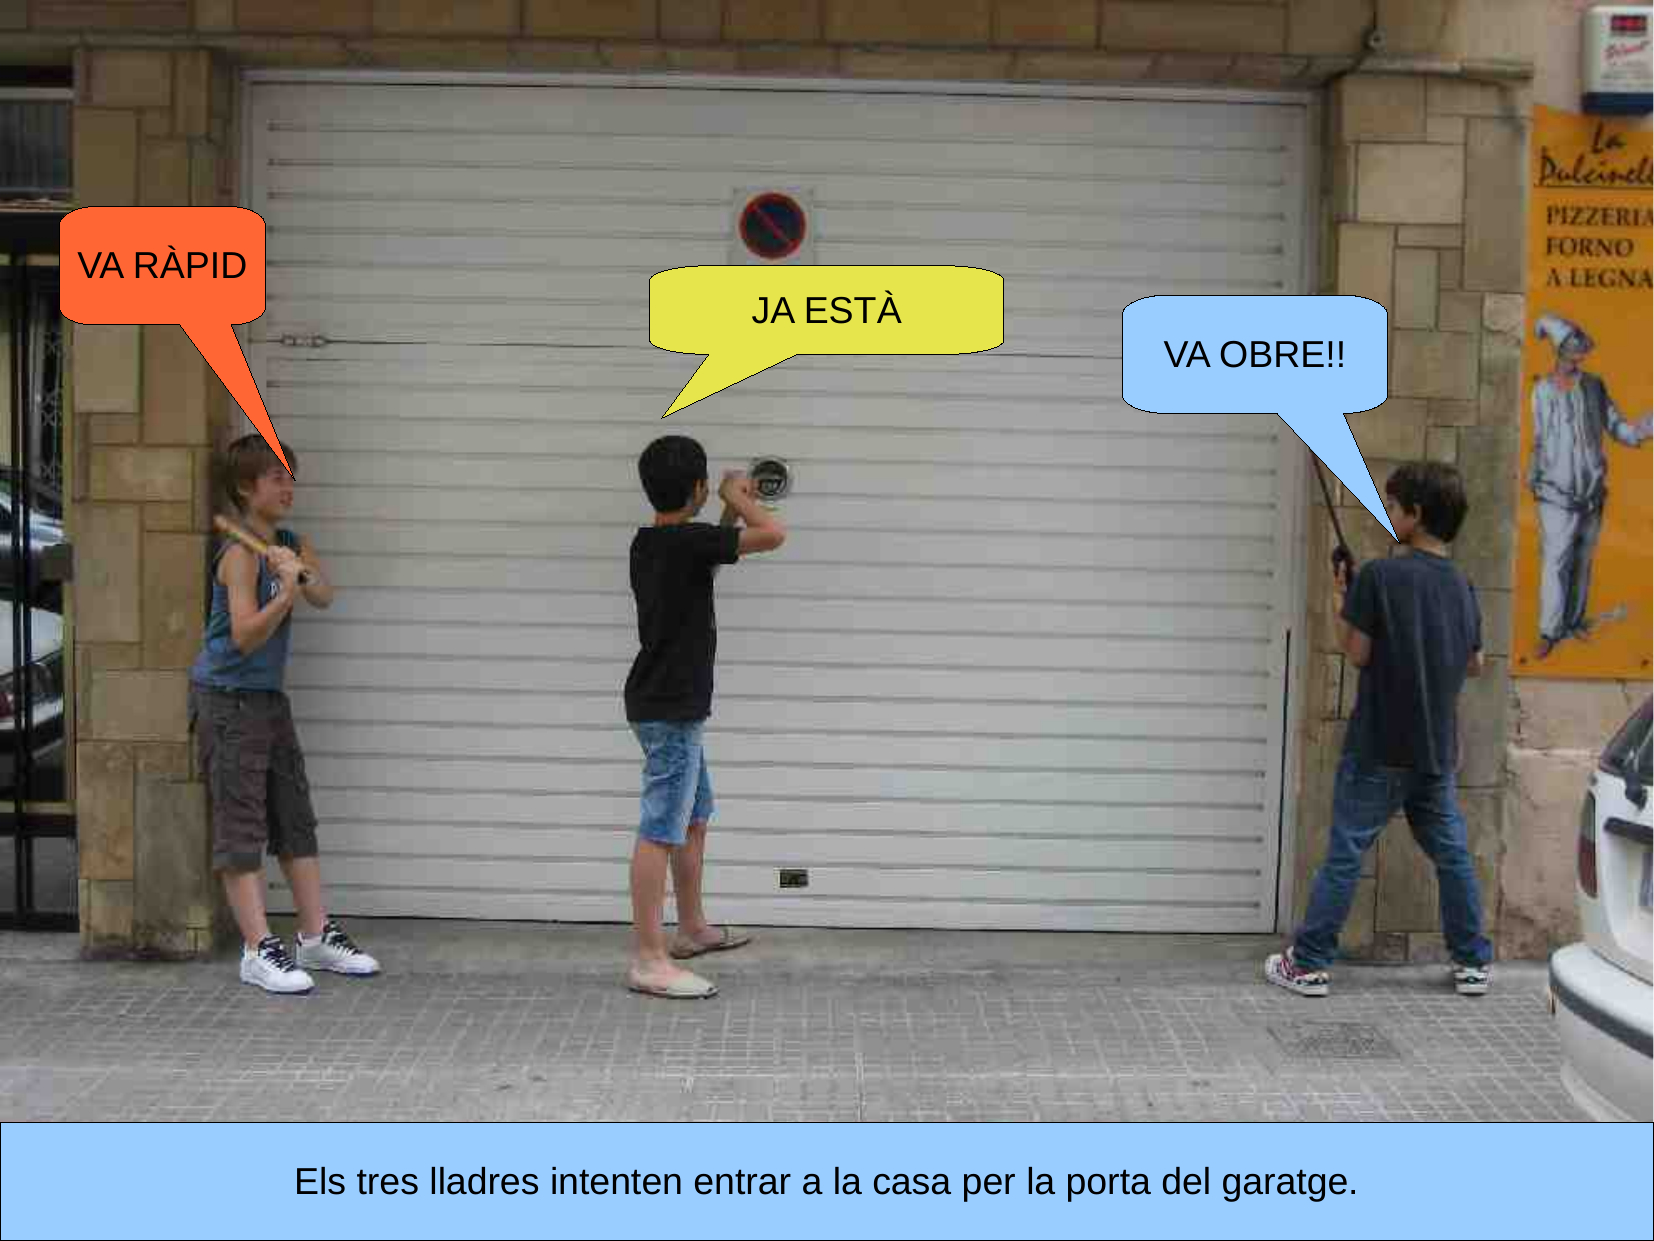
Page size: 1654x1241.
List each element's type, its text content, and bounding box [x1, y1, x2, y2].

text_box Els tres lladres intenten entrar a la casa per la porta del garatge. [0, 1122, 1654, 1241]
text_box VA RÀPID [59, 206, 296, 481]
picture [0, 0, 1654, 1122]
text_box JA ESTÀ [649, 265, 1004, 419]
text_box VA OBRE!! [1122, 295, 1401, 544]
